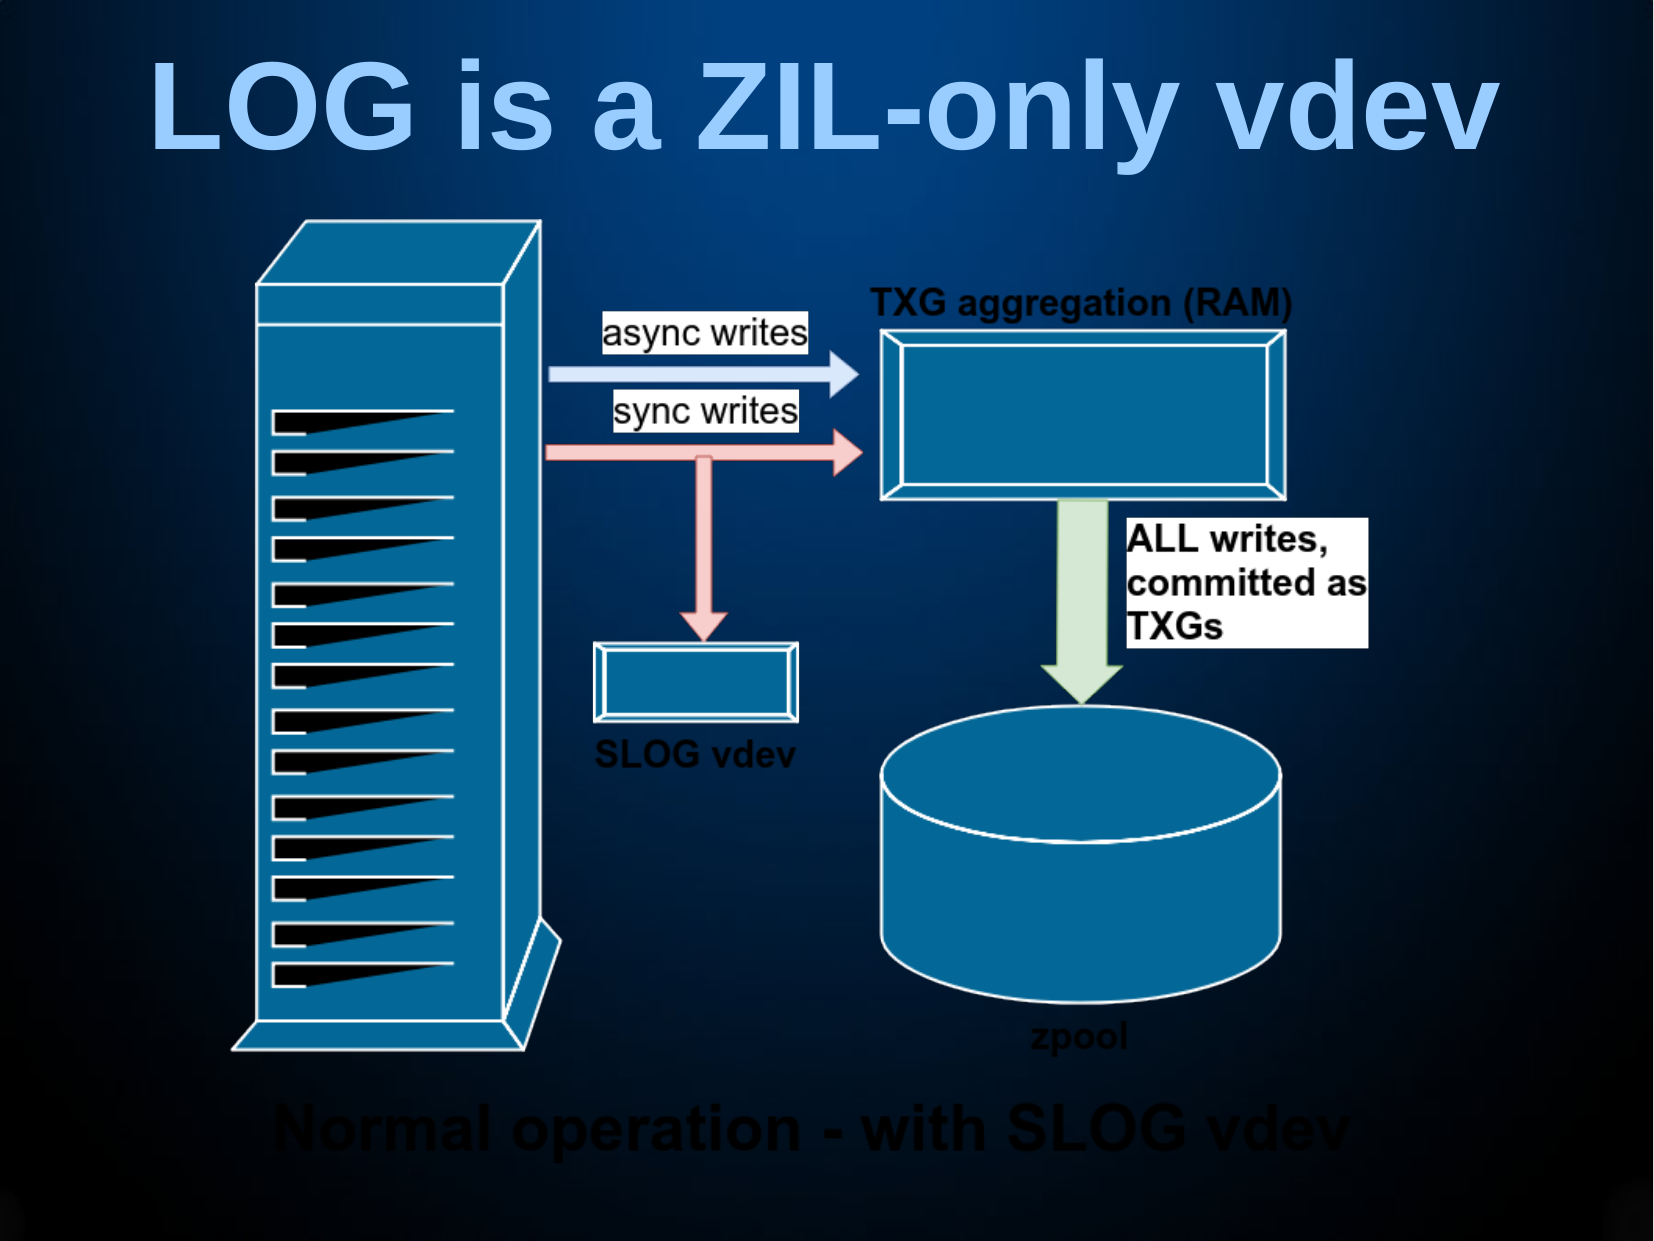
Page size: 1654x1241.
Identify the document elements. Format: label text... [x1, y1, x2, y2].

picture [0, 0, 1654, 1241]
title LOG is a ZIL-only vdev [0, 2, 1651, 211]
